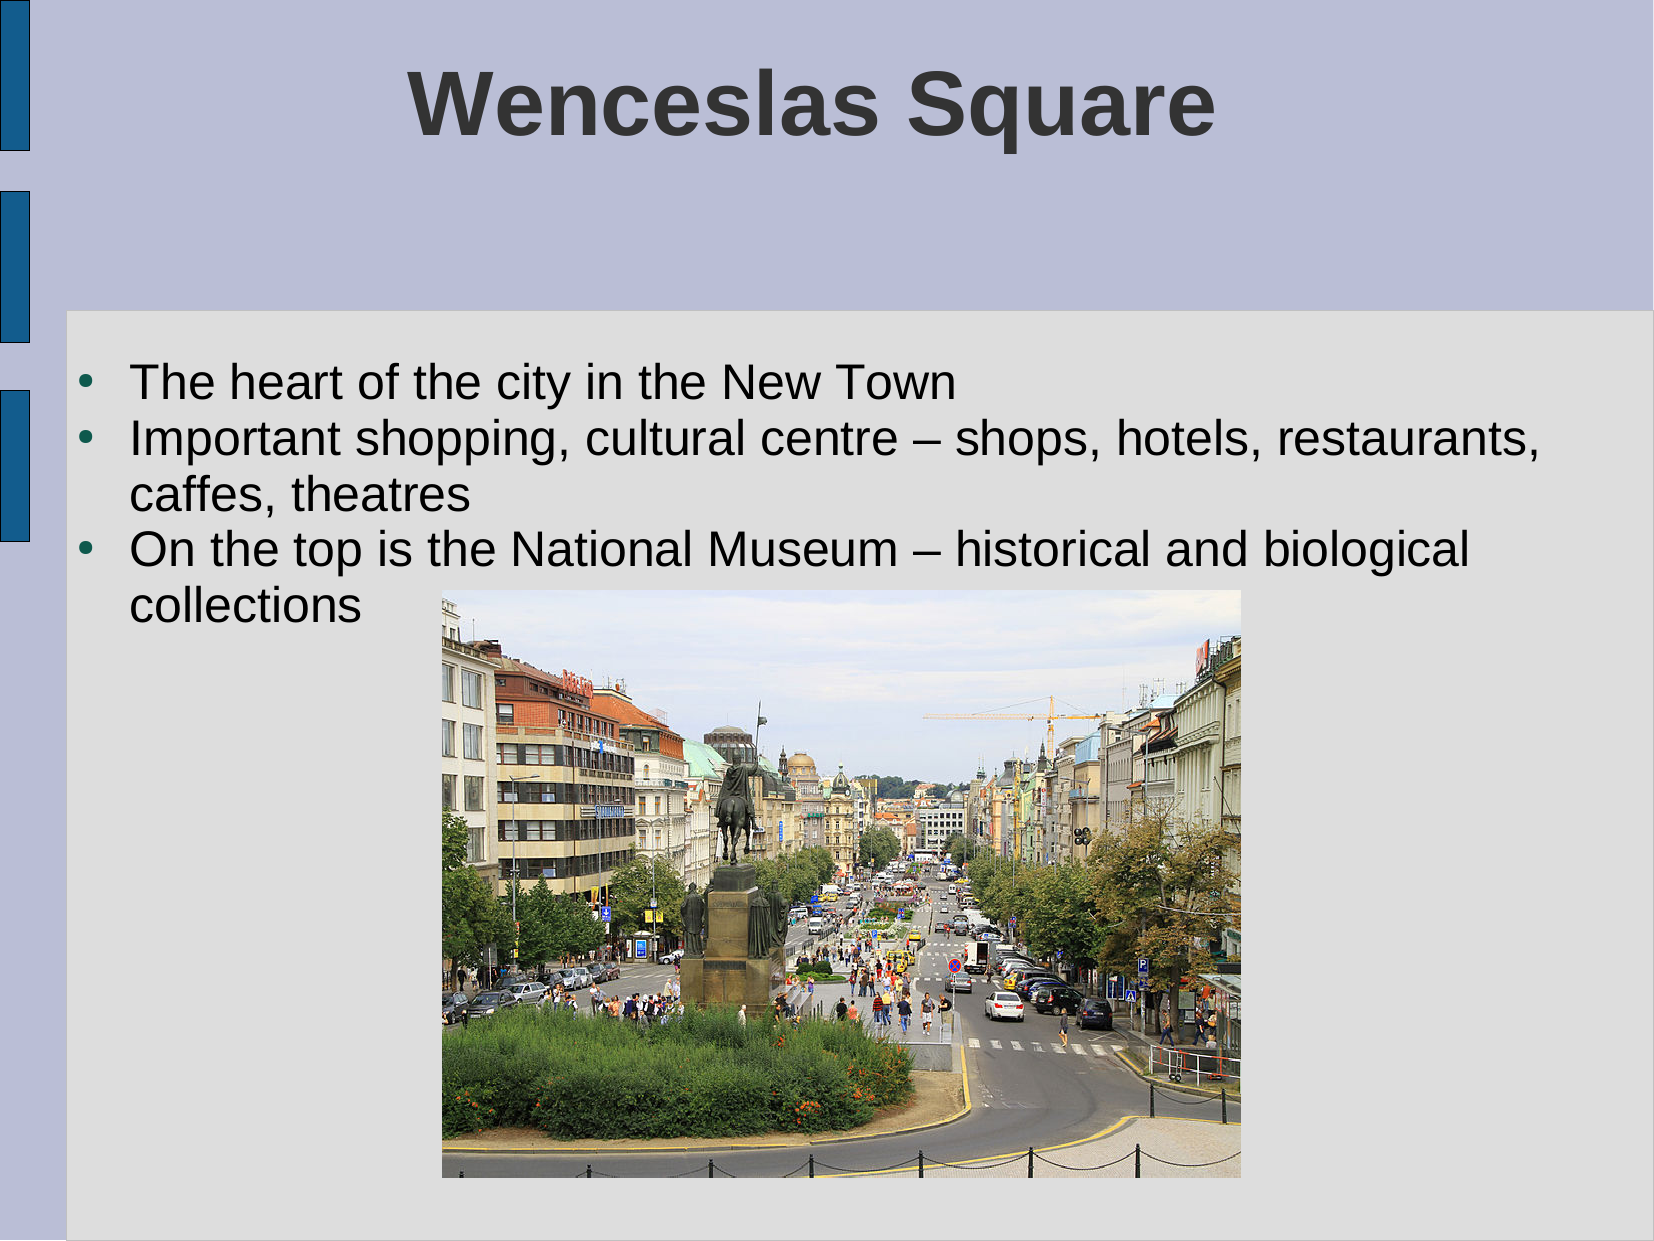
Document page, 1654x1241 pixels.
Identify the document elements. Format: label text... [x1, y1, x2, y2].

list The heart of the city in the New Town Important shopping, cultural centre – shops, hotels, restaurants, caffes, theatres On the top is the National Museum – historical and biological collections [59, 354, 1565, 1136]
picture [442, 1136, 1241, 1178]
title Wenceslas Square [60, 0, 1565, 208]
